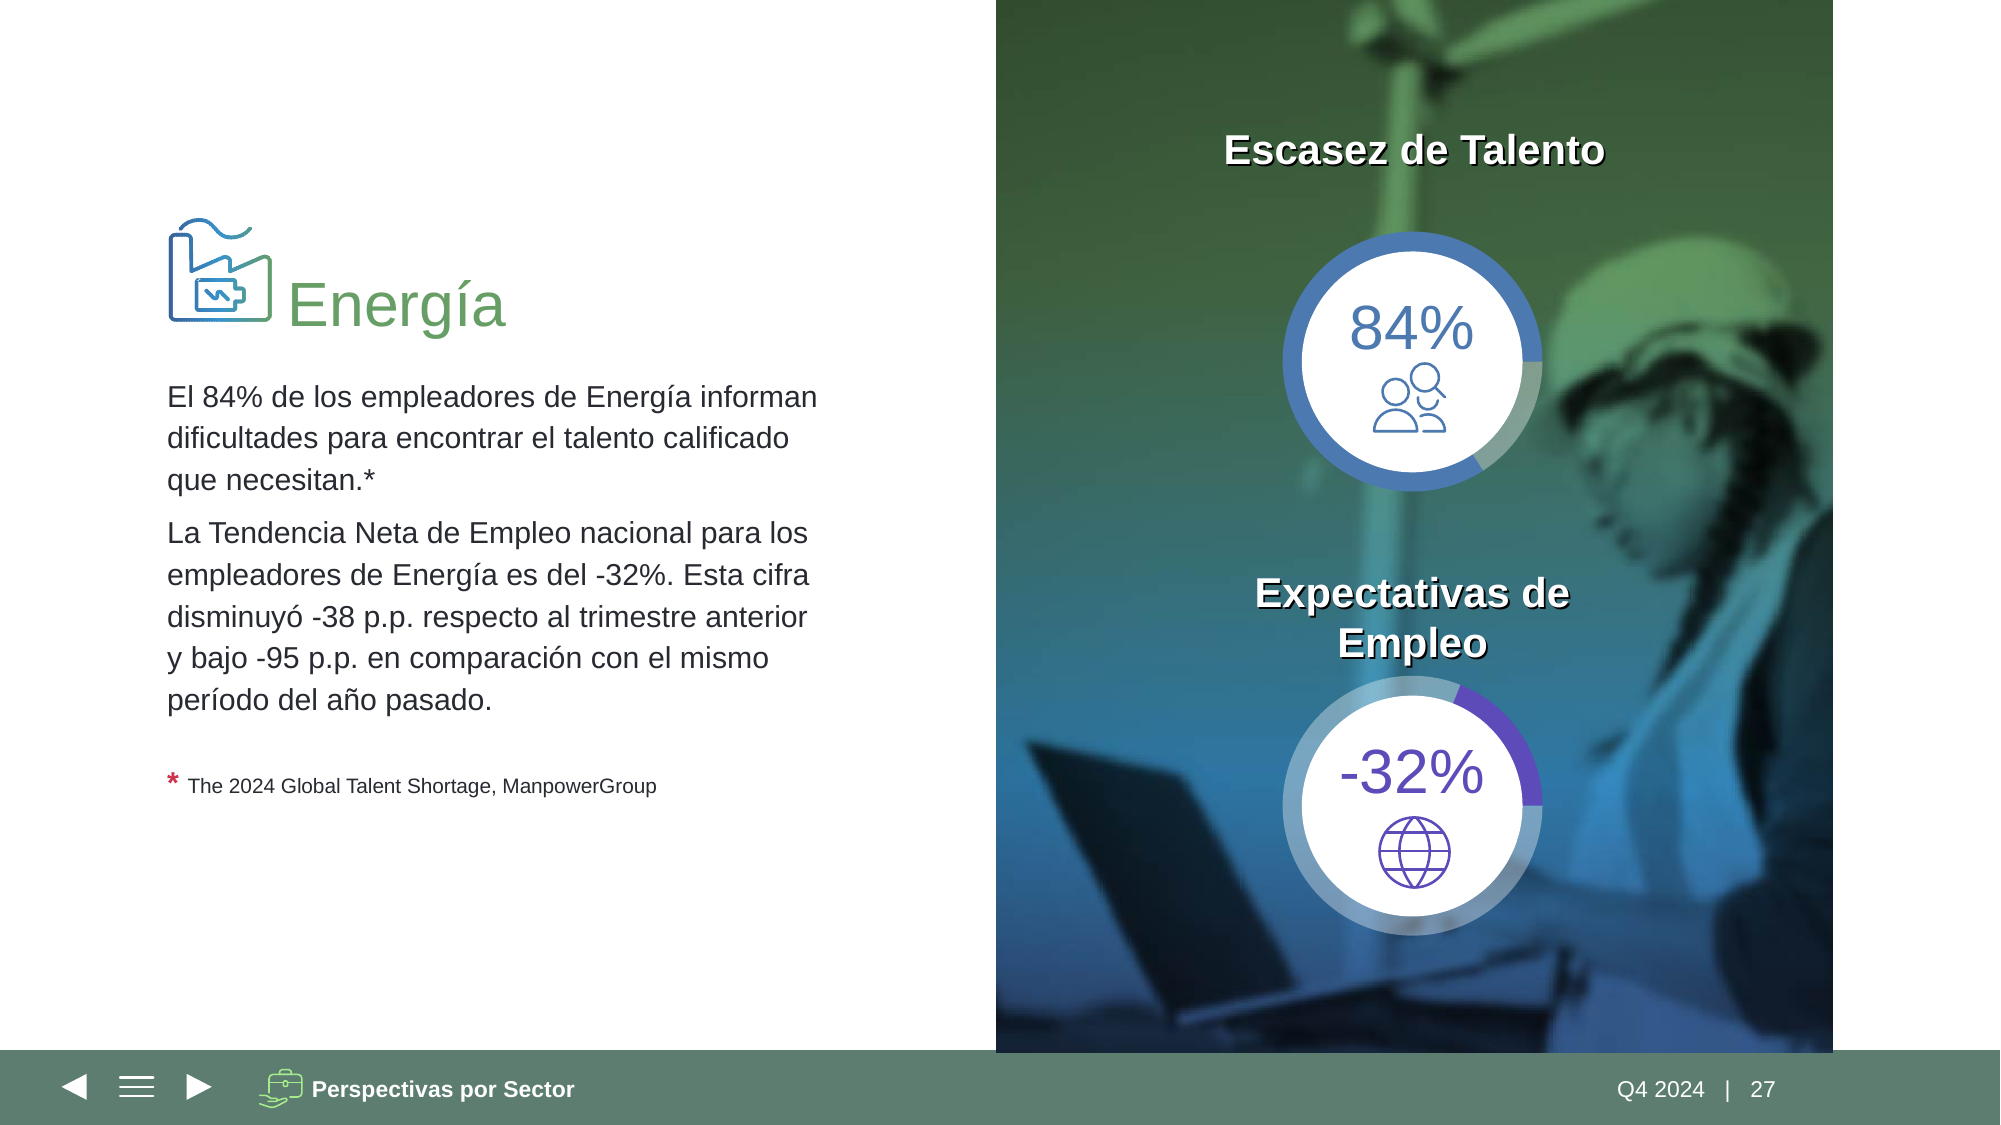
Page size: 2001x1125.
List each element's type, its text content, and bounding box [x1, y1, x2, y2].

picture [117, 1075, 156, 1099]
chart [1264, 210, 1565, 511]
text_box Escasez de Talento [1206, 122, 1624, 224]
text_box [186, 1073, 212, 1100]
picture [996, 0, 1833, 1053]
list El 84% de los empleadores de Energía informan dificultades para encontrar el talento calificado que necesitan.* La Tendencia Neta de Empleo nacional para los empleadores de Energía es del -32%. Esta cifra disminuyó -38 p.p. respecto al trimestre anterior y bajo -95 p.p. en comparación con el mismo período del año pasado. * The 2024 Global Talent Shortage, ManpowerGroup [167, 371, 832, 803]
picture [167, 216, 274, 323]
text_box -32% [1301, 695, 1523, 917]
chart [1264, 654, 1565, 955]
text_box [61, 1073, 87, 1100]
text_box Expectativas de Empleo [1204, 565, 1622, 718]
title Energía [274, 259, 832, 320]
text_box 84% [1301, 251, 1523, 473]
